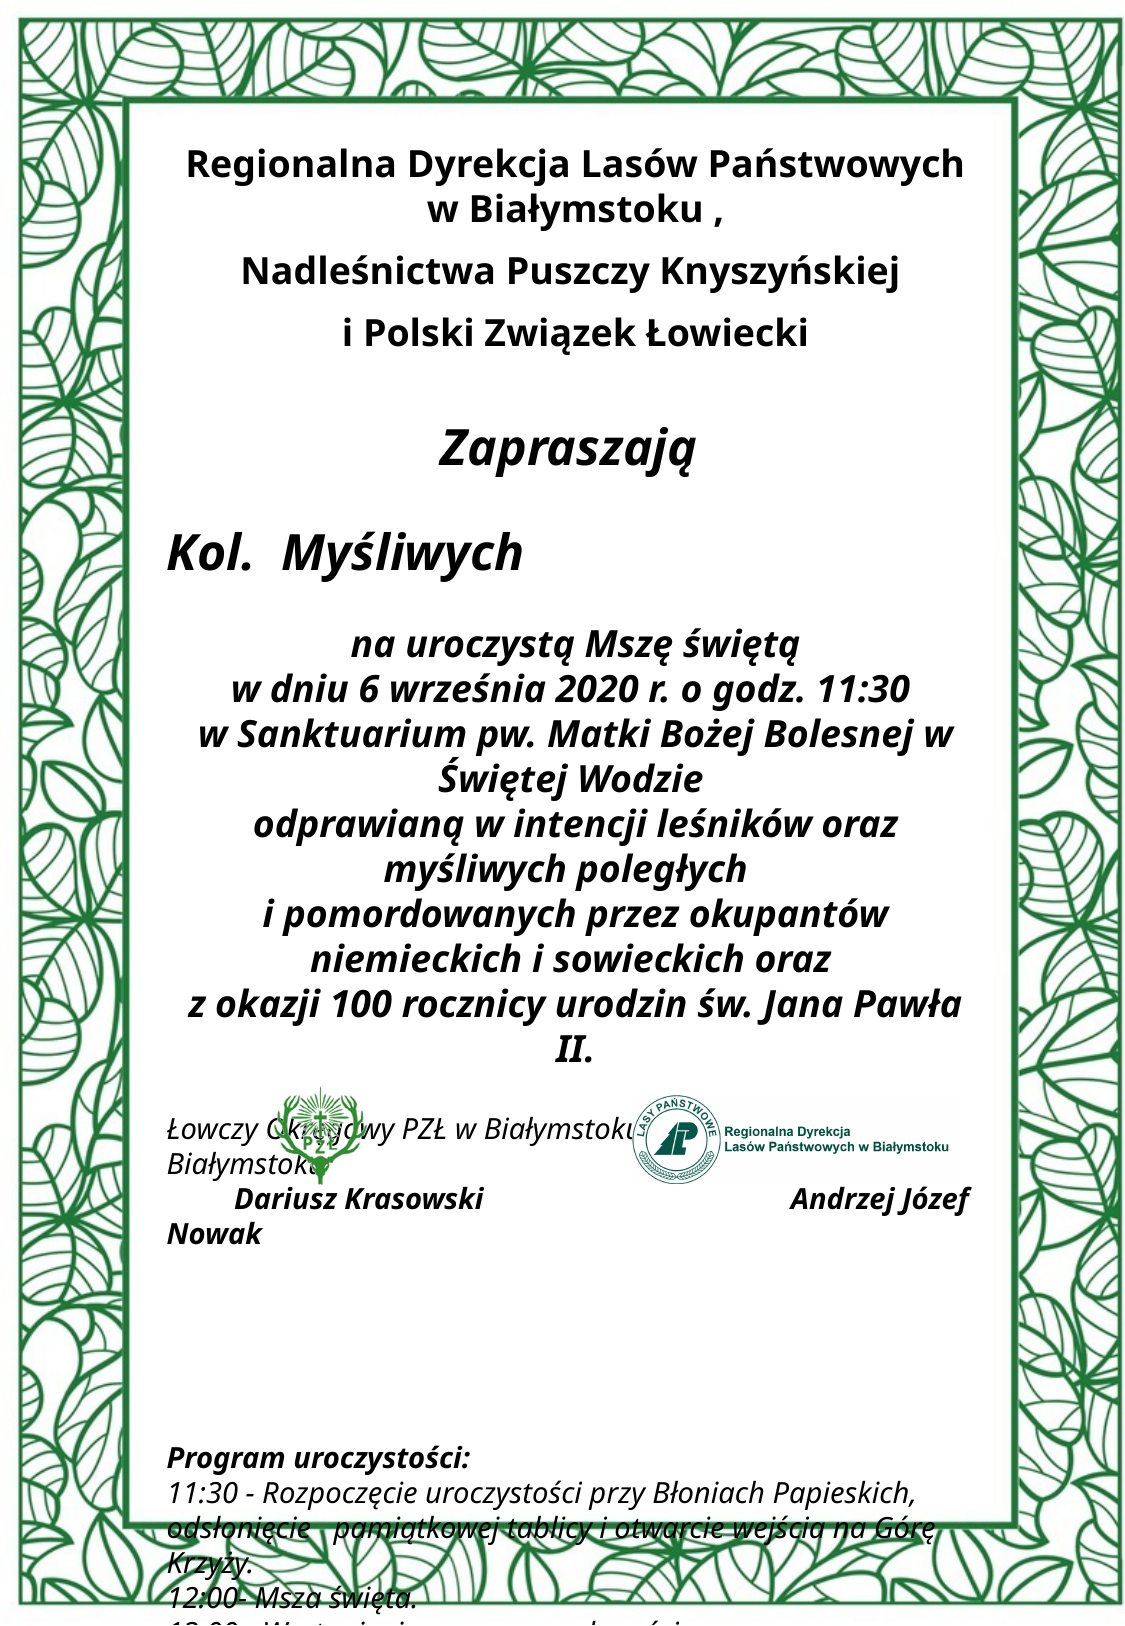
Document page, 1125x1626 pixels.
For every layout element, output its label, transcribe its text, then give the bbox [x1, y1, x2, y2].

text_box Regionalna Dyrekcja Lasów Państwowych w Białymstoku , Nadleśnictwa Puszczy Knyszyńskiej i Polski Związek Łowiecki Zapraszają Kol. Myśliwych na uroczystą Mszę świętą w dniu 6 września 2020 r. o godz. 11:30 w Sanktuarium pw. Matki Bożej Bolesnej w Świętej Wodzie odprawianą w intencji leśników oraz myśliwych poległych i pomordowanych przez okupantów niemieckich i sowieckich oraz z okazji 100 rocznicy urodzin św. Jana Pawła II. Łowczy Okręgowy PZŁ w Białymstoku Dyrektor RDLP w Białymstoku Dariusz Krasowski Andrzej Józef Nowak Program uroczystości: 11:30 - Rozpoczęcie uroczystości przy Błoniach Papieskich, odsłonięcie pamiątkowej tablicy i otwarcie wejścia na Górę Krzyży. 12:00- Msza święta. 13:00 - Wystąpienia zaproszonych gości. 14:00- Agapa. Prosimy o potwierdzenie przybycia do 31.08.2020, pod numerem tel. 85 743 6875. Z uwagi na panującą pandemię COVID-19 uprzejmie prosimy o przestrzeganie obowiązujących zaleceń GIS, a przede wszystkim używanie maseczek i zachowanie dystansu społecznego. [151, 133, 1000, 1625]
picture [632, 1095, 960, 1184]
picture [0, 0, 1125, 1625]
picture [267, 1082, 374, 1190]
